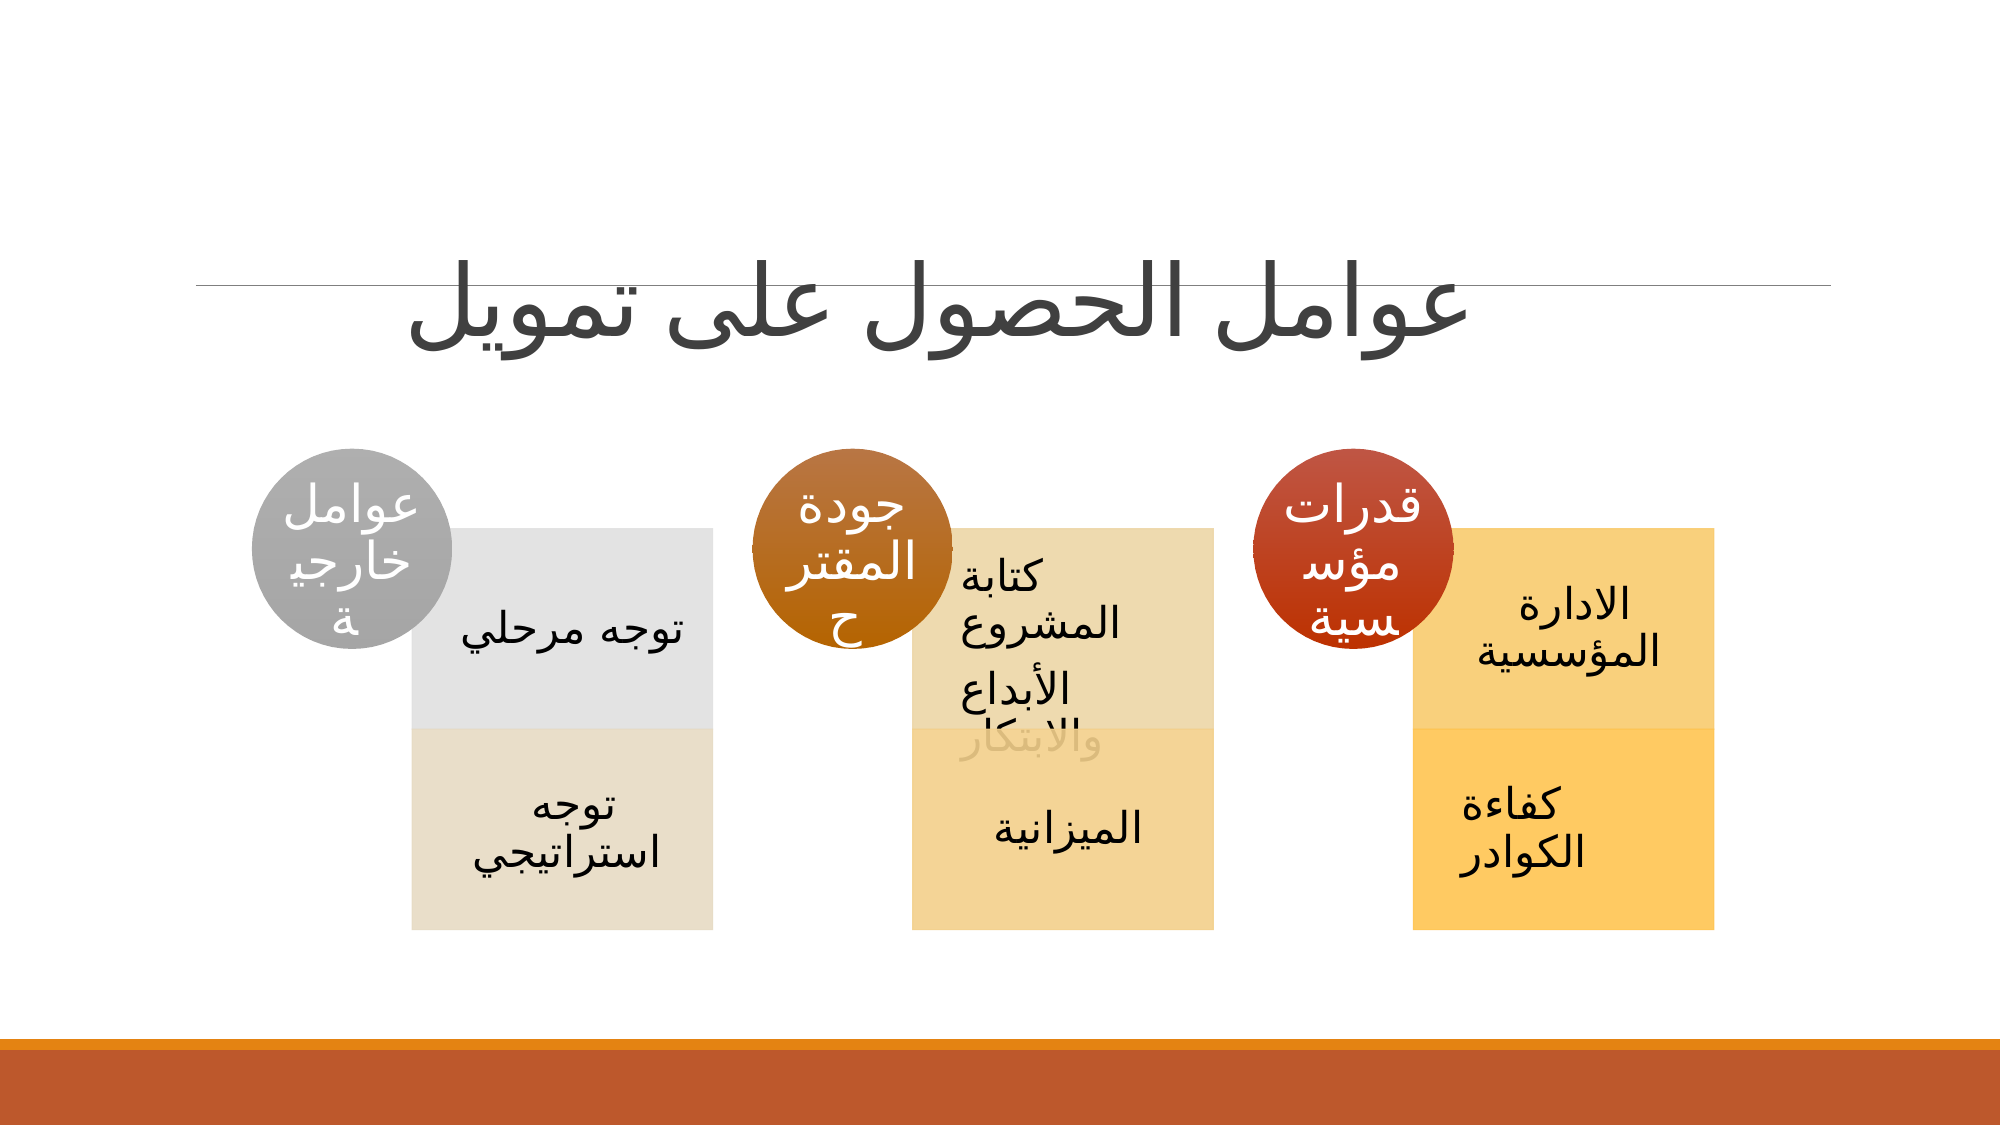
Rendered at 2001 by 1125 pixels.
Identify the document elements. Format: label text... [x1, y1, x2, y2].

text_box جودة المقترح [752, 448, 953, 649]
text_box عوامل خارجية [251, 448, 453, 649]
text_box قدرات مؤسسية [1253, 448, 1454, 649]
text_box كتابة المشروع الأبداع والابتكار [912, 528, 1214, 729]
title عوامل الحصول على تمويل [90, 247, 1816, 409]
text_box كفاءة الكوادر [1413, 729, 1714, 930]
text_box توجه استراتيجي [412, 729, 713, 930]
text_box الادارة المؤسسية [1413, 528, 1714, 729]
text_box توجه مرحلي [412, 528, 713, 729]
text_box الميزانية [912, 729, 1214, 930]
